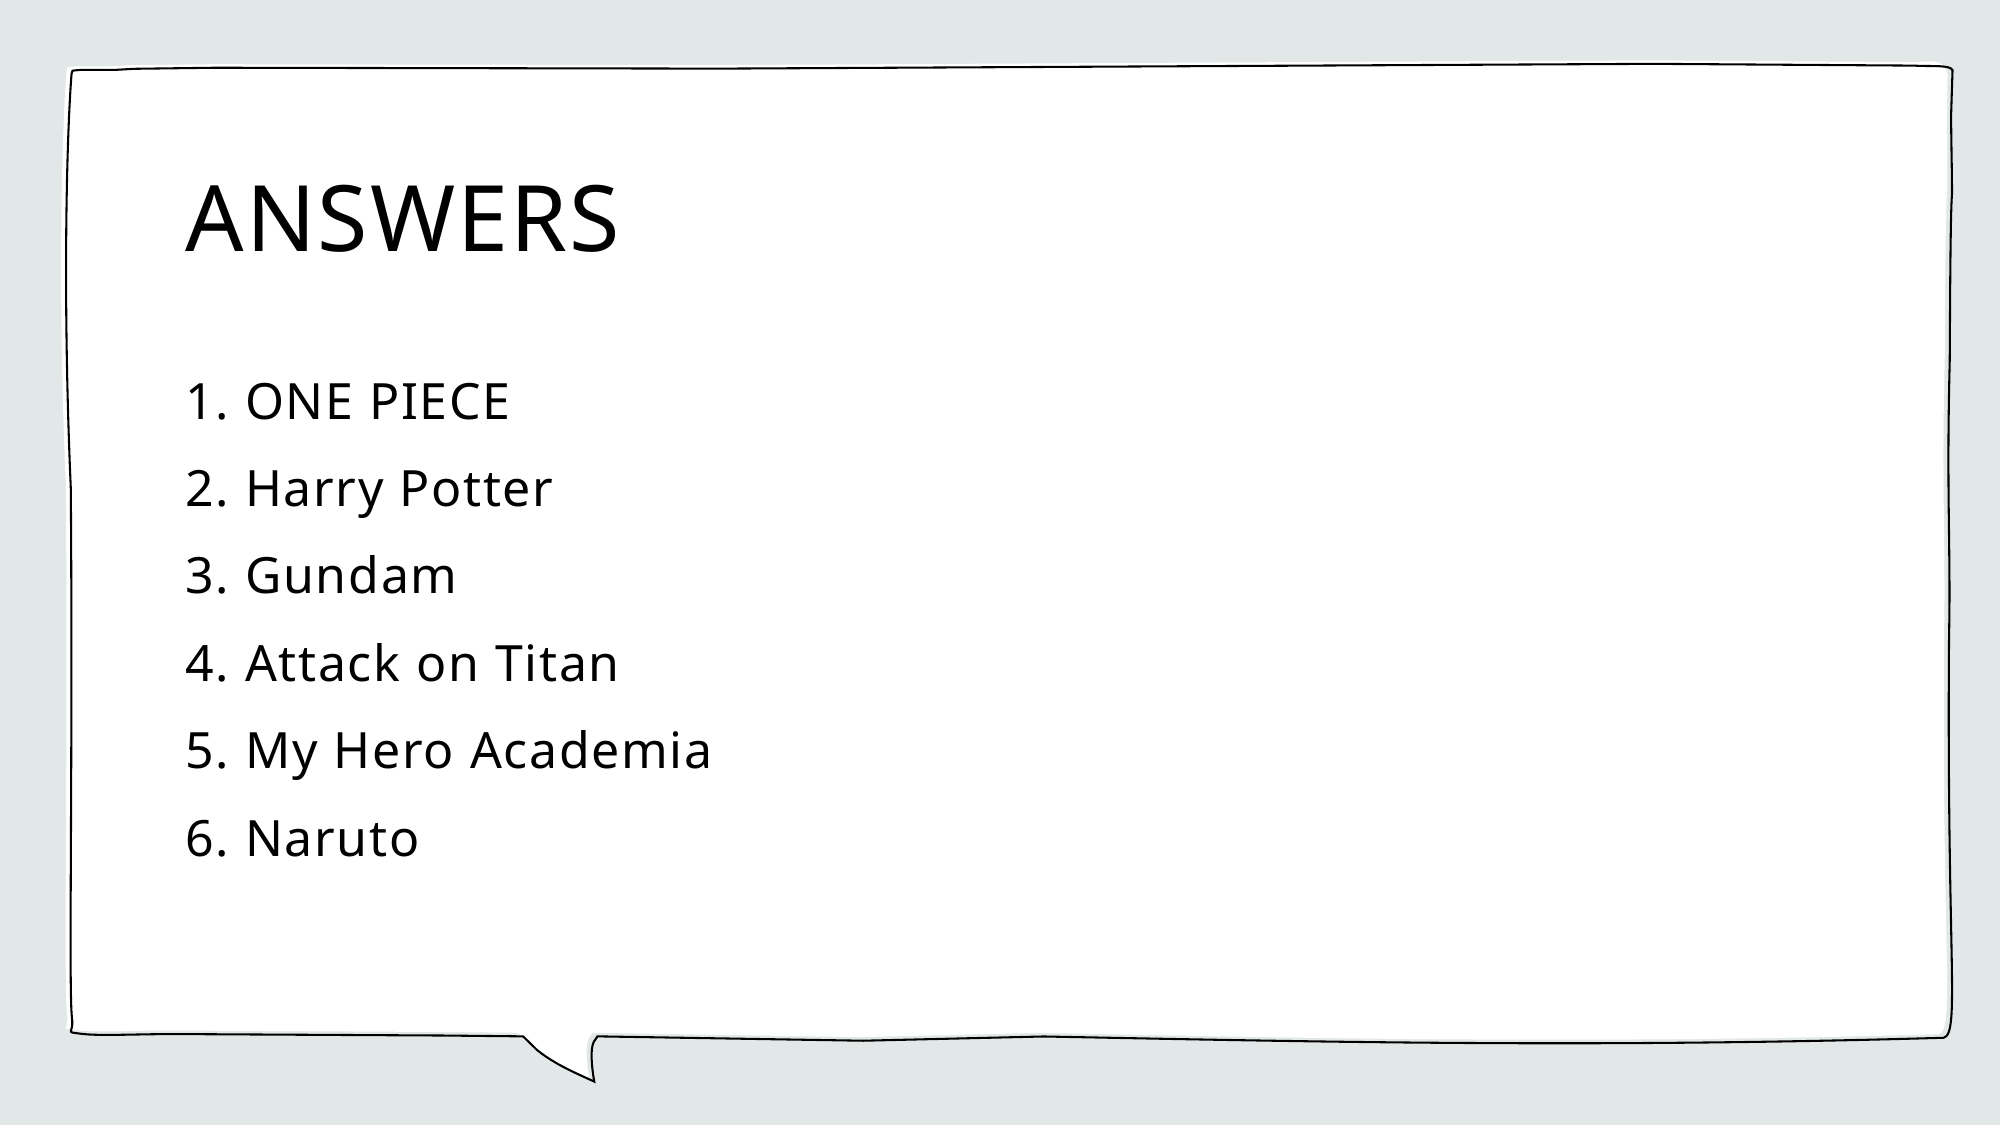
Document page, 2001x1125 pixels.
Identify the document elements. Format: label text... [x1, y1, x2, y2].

title ANSWERS [167, 91, 1863, 324]
text_box 4. Attack on Titan [167, 604, 1863, 692]
text_box 3. Gundam [167, 517, 1863, 604]
text_box 5. My Hero Academia [167, 692, 1863, 779]
text_box 6. Naruto [167, 779, 1863, 917]
text_box 2. Harry Potter [167, 430, 1863, 517]
list 1. ONE PIECE [167, 342, 1863, 430]
